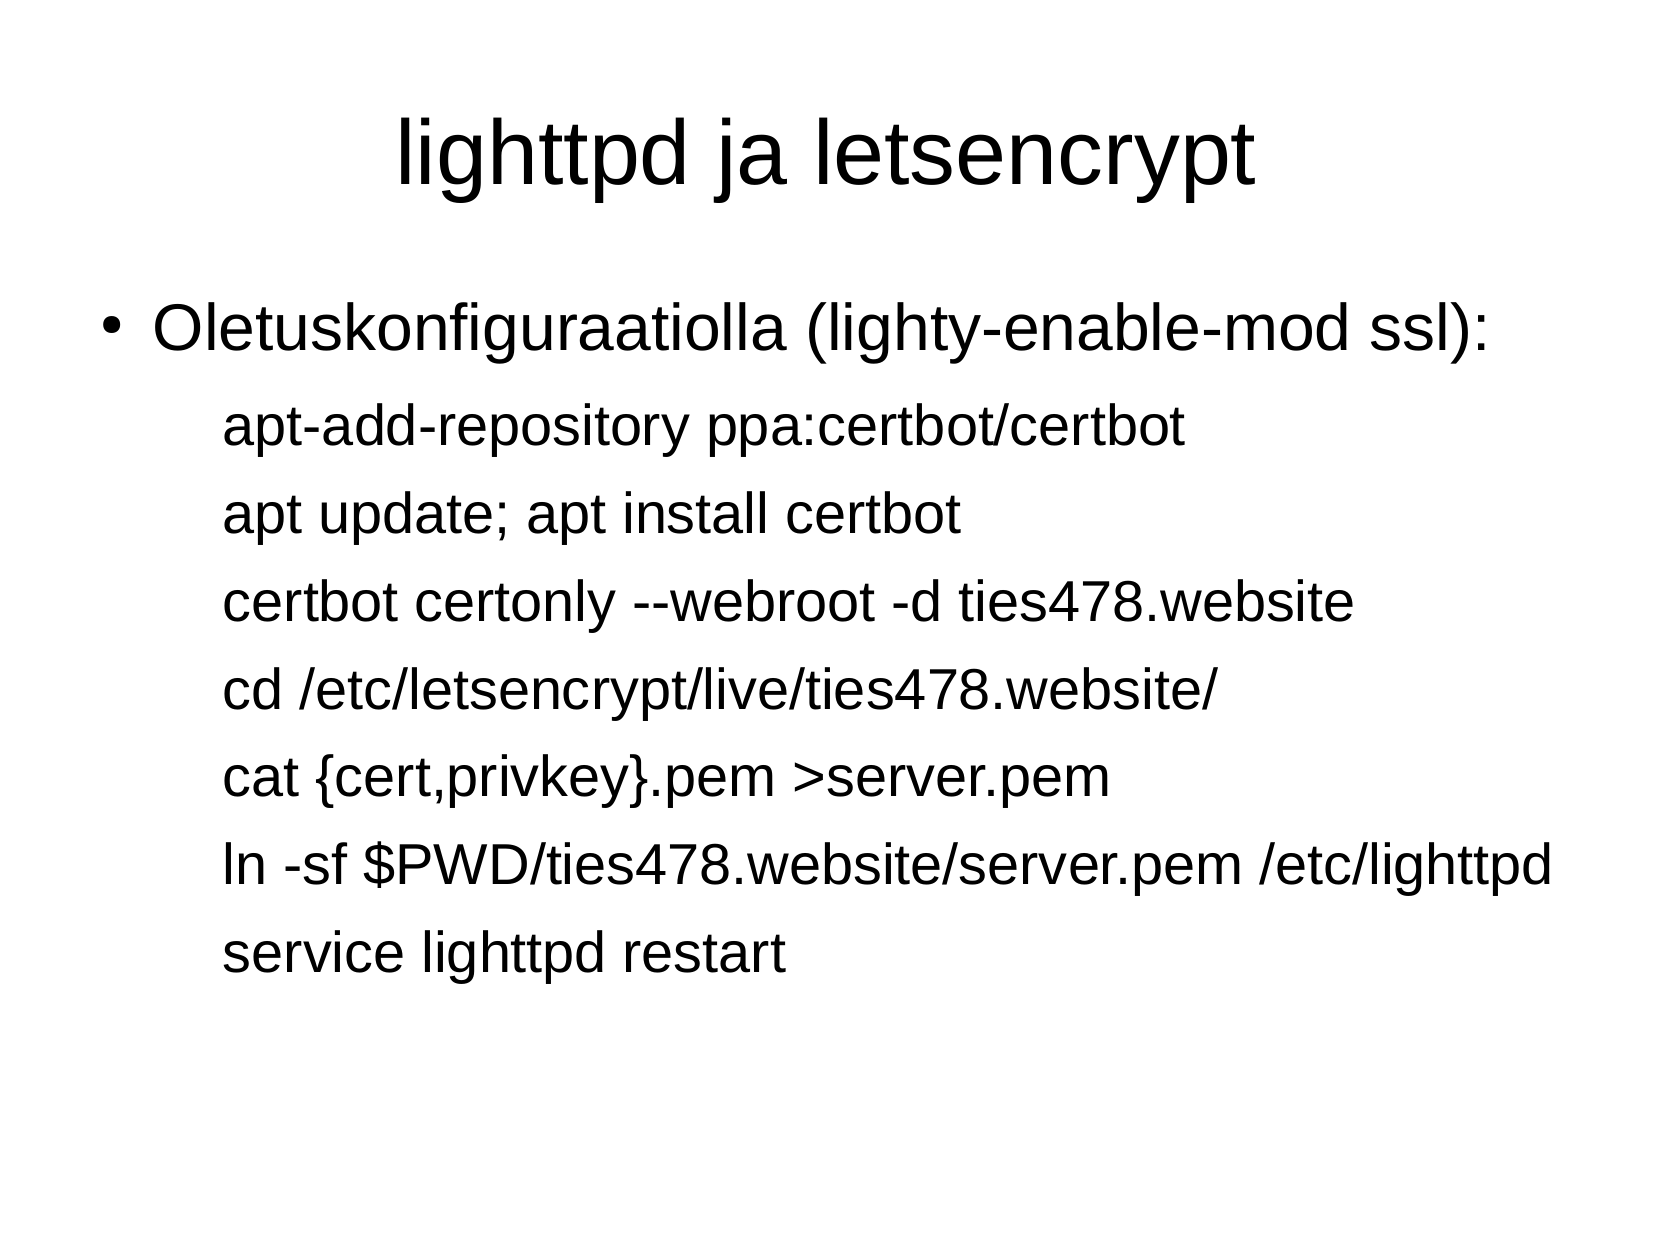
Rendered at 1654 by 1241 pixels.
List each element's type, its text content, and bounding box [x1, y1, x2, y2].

list Oletuskonfiguraatiolla (lighty-enable-mod ssl): apt-add-repository ppa:certbot/certbot apt update; apt install certbot certbot certonly --webroot -d ties478.website cd /etc/letsencrypt/live/ties478.website/ cat {cert,privkey}.pem >server.pem ln -sf $PWD/ties478.website/server.pem /etc/lighttpd service lighttpd restart [82, 290, 1571, 1010]
title lighttpd ja letsencrypt [82, 49, 1571, 257]
